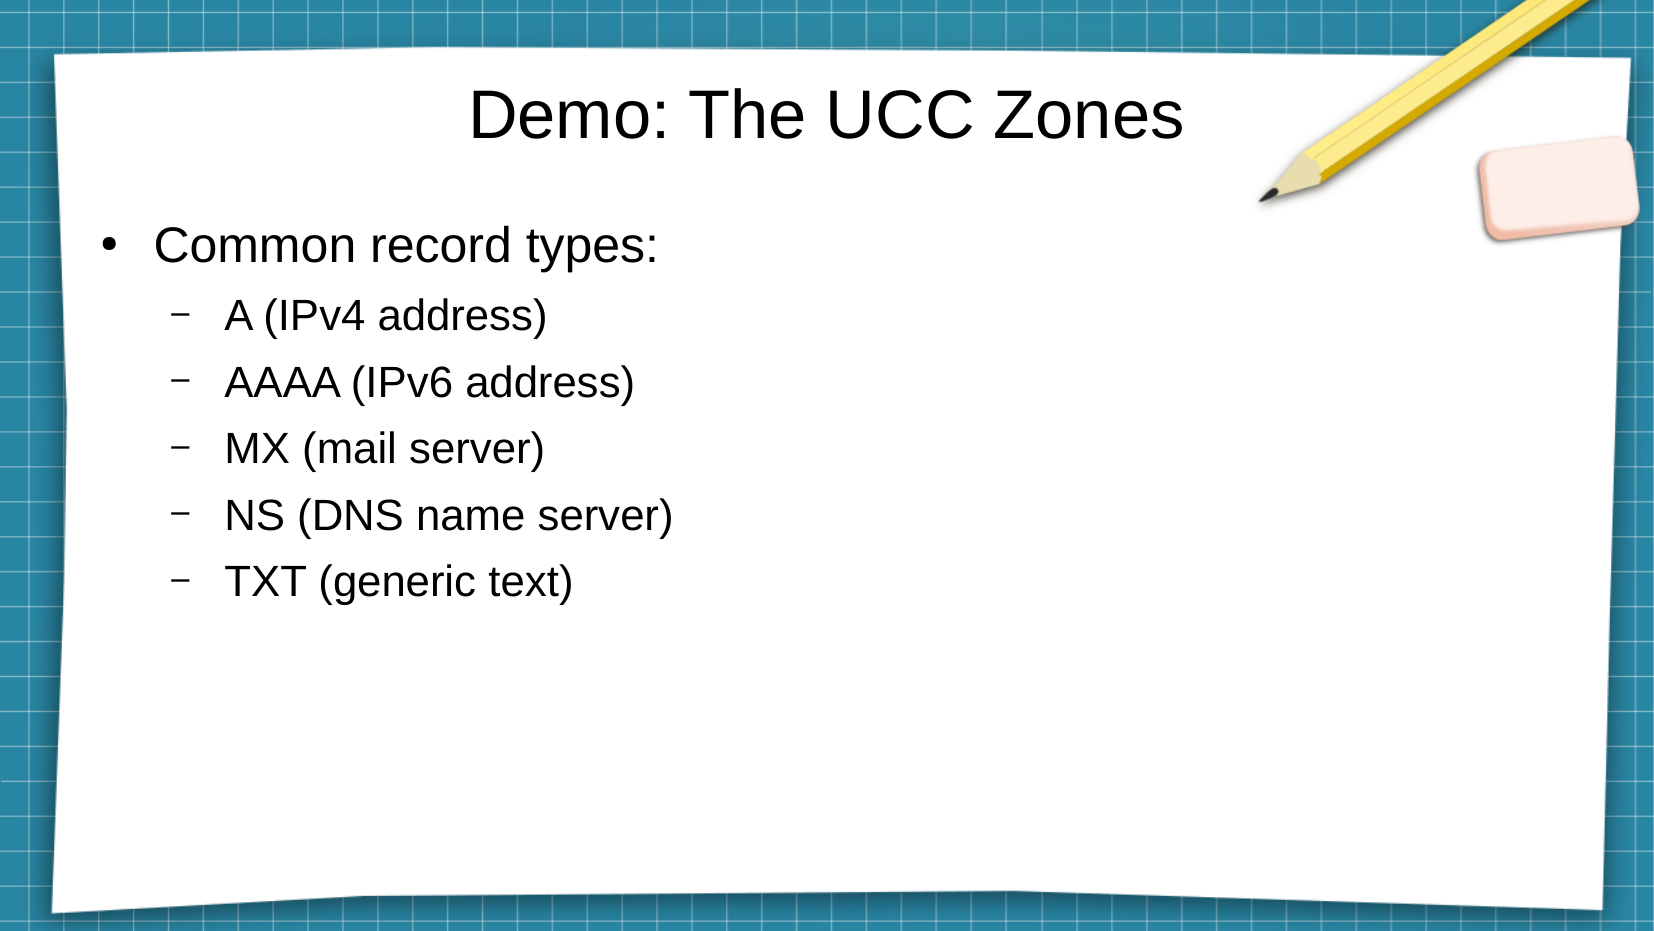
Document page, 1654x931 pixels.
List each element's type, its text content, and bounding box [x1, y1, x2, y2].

title Demo: The UCC Zones [82, 37, 1571, 193]
picture [0, 0, 1654, 931]
list Common record types: A (IPv4 address) AAAA (IPv6 address) MX (mail server) NS (DNS name server) TXT (generic text) [82, 217, 1571, 758]
